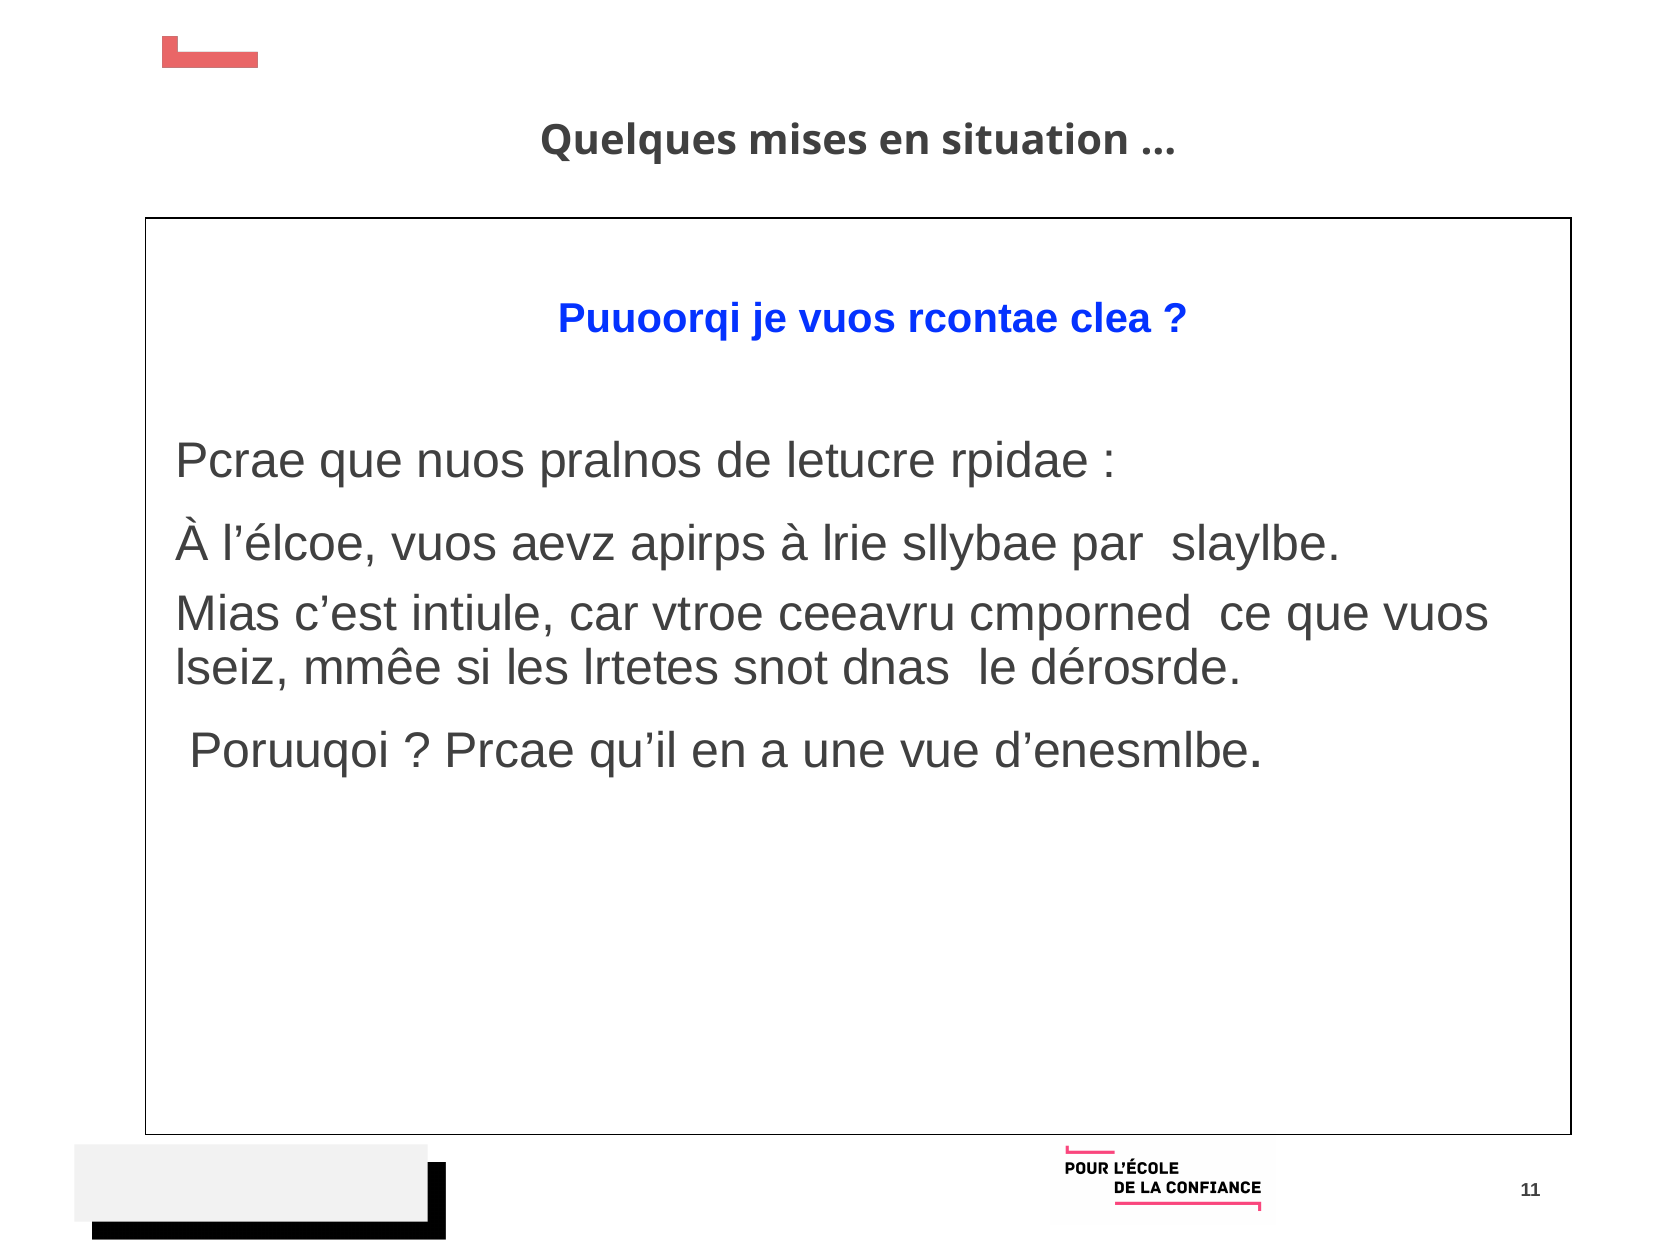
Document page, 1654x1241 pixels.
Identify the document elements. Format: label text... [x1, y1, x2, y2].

picture [1049, 1135, 1279, 1227]
text_box [74, 1144, 428, 1222]
list Puuoorqi je vuos rcontae clea ? Pcrae que nuos pralnos de letucre rpidae : À l’élcoe, vuos aevz apirps à lrie sllybae par slaylbe. Mias c’est intiule, car vtroe ceeavru cmporned ce que vuos lseiz, mmêe si les lrtetes snot dnas le dérosrde. Poruuqoi ? Prcae qu’il en a une vue d’enesmlbe. [145, 217, 1571, 1135]
title Quelques mises en situation … [145, 67, 1571, 209]
text_box <numéro> [1473, 1155, 1556, 1222]
picture [161, 35, 259, 69]
